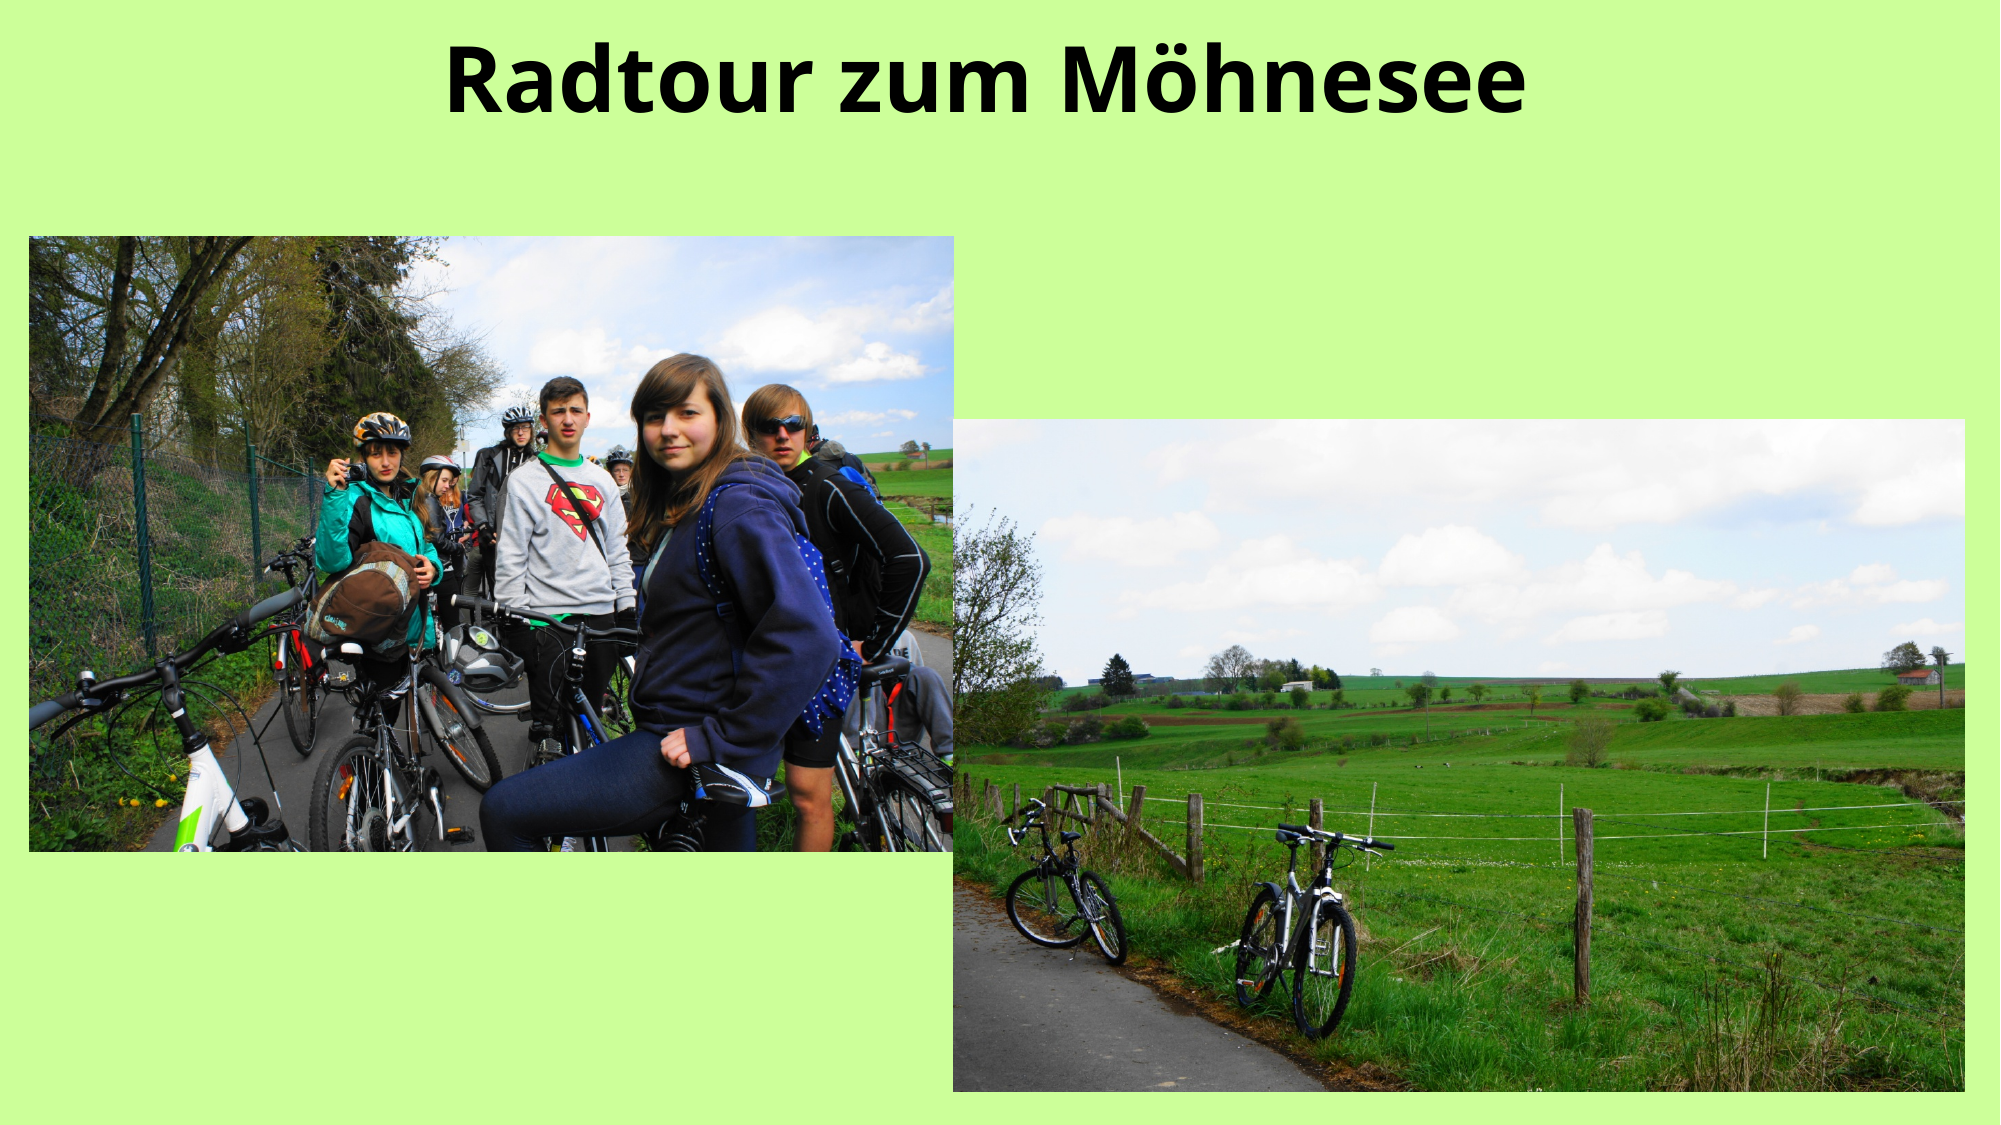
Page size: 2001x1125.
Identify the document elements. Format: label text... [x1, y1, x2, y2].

picture [29, 236, 1965, 1092]
title Radtour zum Möhnesee [124, 26, 1849, 244]
